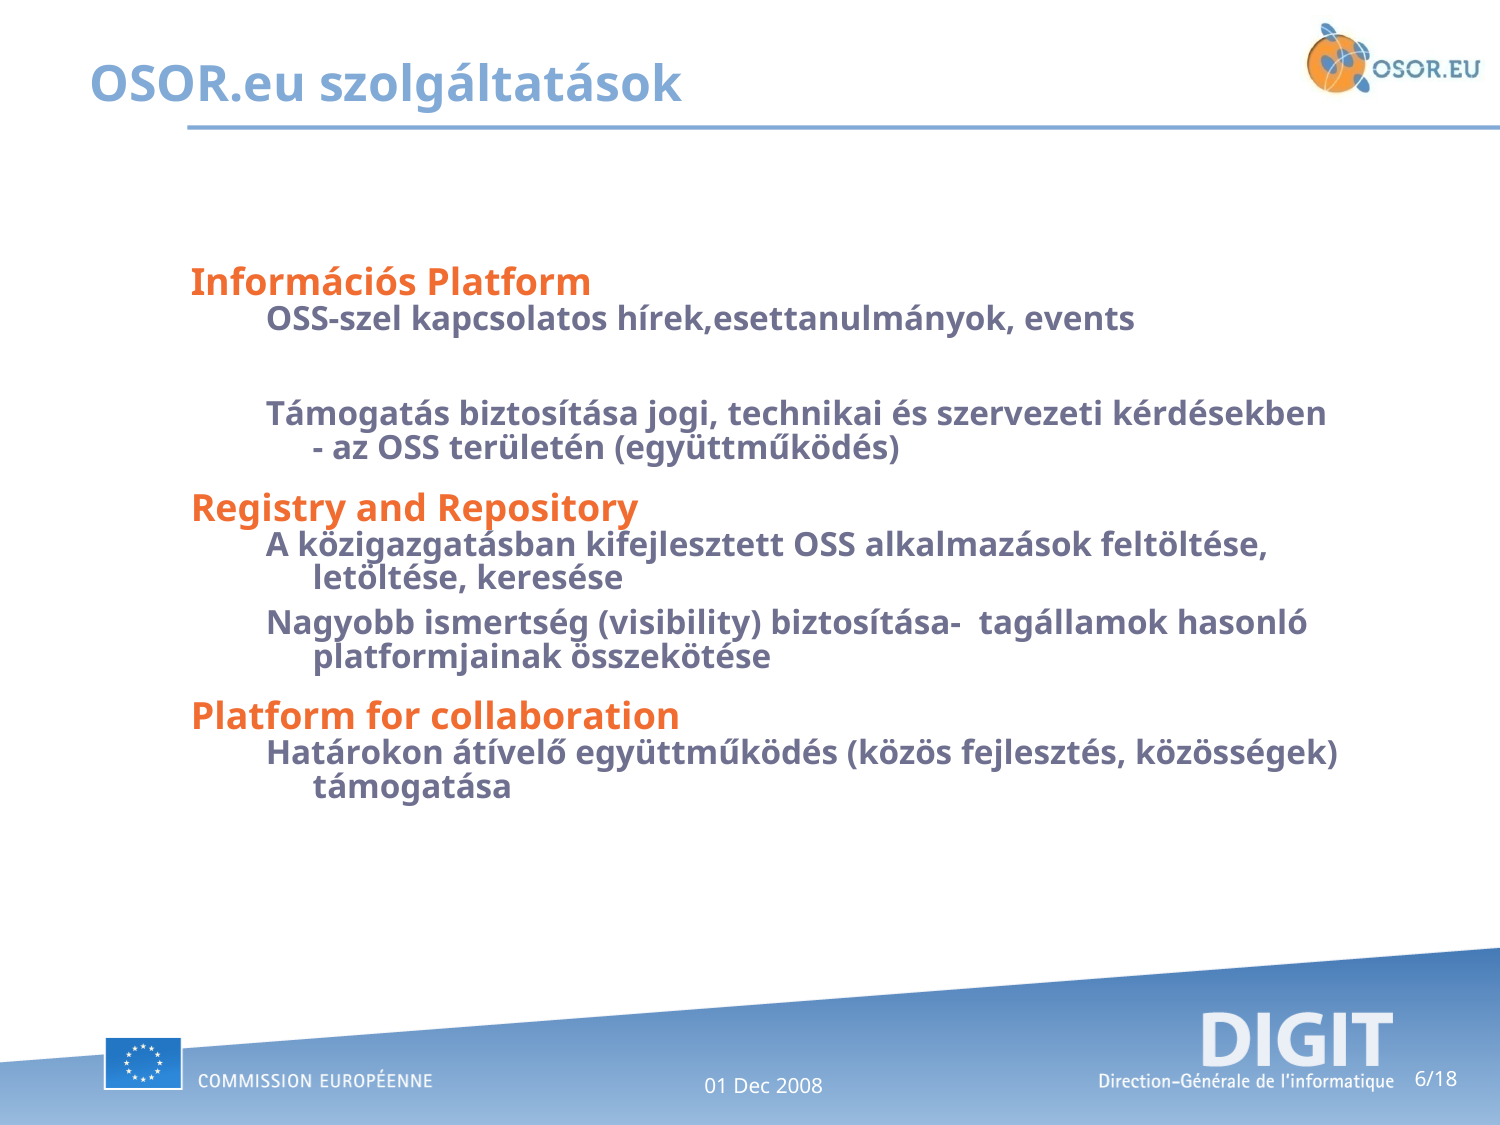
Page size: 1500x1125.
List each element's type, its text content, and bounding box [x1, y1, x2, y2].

picture [0, 0, 1500, 1125]
title OSOR.eu szolgáltatások [75, 45, 1426, 233]
text_box 01 Dec 2008 [513, 1058, 1014, 1099]
text_box Információs Platform OSS-szel kapcsolatos hírek,esettanulmányok, events Támogatás biztosítása jogi, technikai és szervezeti kérdésekben - az OSS területén (együttműködés) Registry and Repository A közigazgatásban kifejlesztett OSS alkalmazások feltöltése, letöltése, keresése Nagyobb ismertség (visibility) biztosítása- tagállamok hasonló platformjainak összekötése Platform for collaboration Határokon átívelő együttműködés (közös fejlesztés, közösségek) támogatása [175, 257, 1358, 842]
